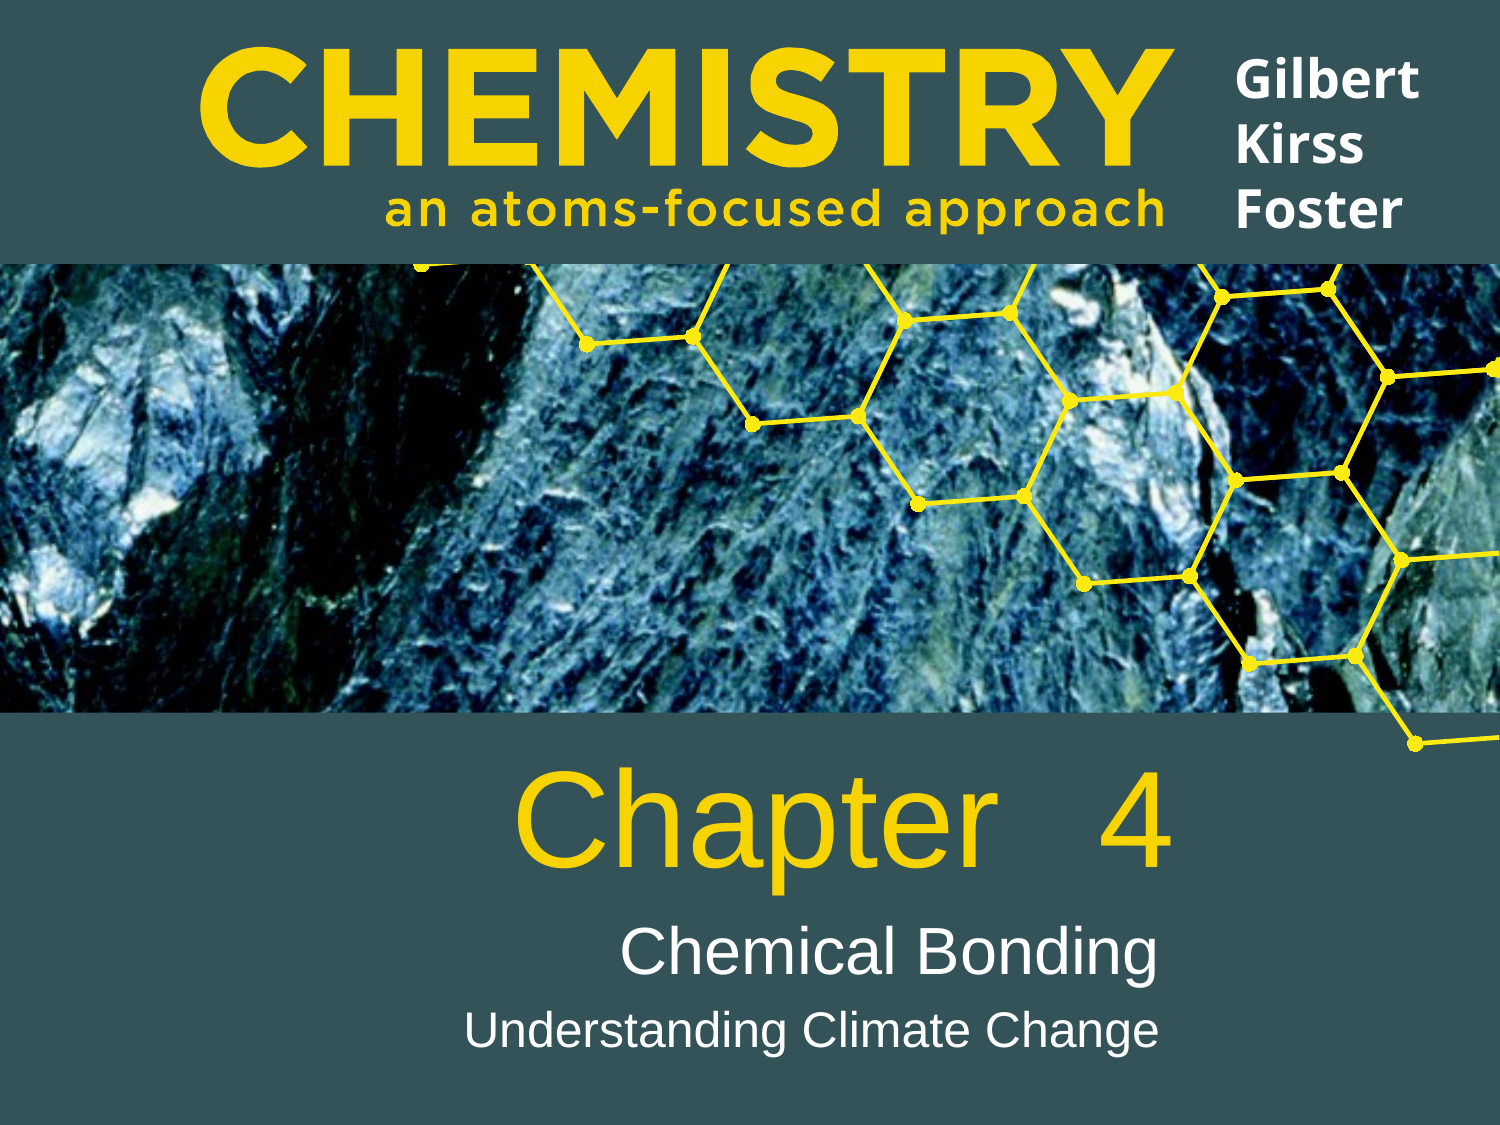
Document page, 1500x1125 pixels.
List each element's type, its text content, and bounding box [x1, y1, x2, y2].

picture [1183, 292, 1382, 477]
picture [1017, 264, 1216, 397]
picture [1334, 264, 1500, 374]
picture [1204, 264, 1336, 293]
picture [699, 264, 898, 421]
picture [1348, 373, 1500, 557]
picture [870, 264, 1031, 317]
picture [1362, 556, 1500, 712]
subtitle Chemical Bonding Understanding Climate Change [125, 900, 1175, 1113]
picture [865, 316, 1064, 501]
picture [0, 264, 1390, 712]
picture [1030, 396, 1229, 580]
title 4 [942, 725, 1175, 900]
picture [1197, 476, 1395, 661]
picture [536, 264, 724, 341]
